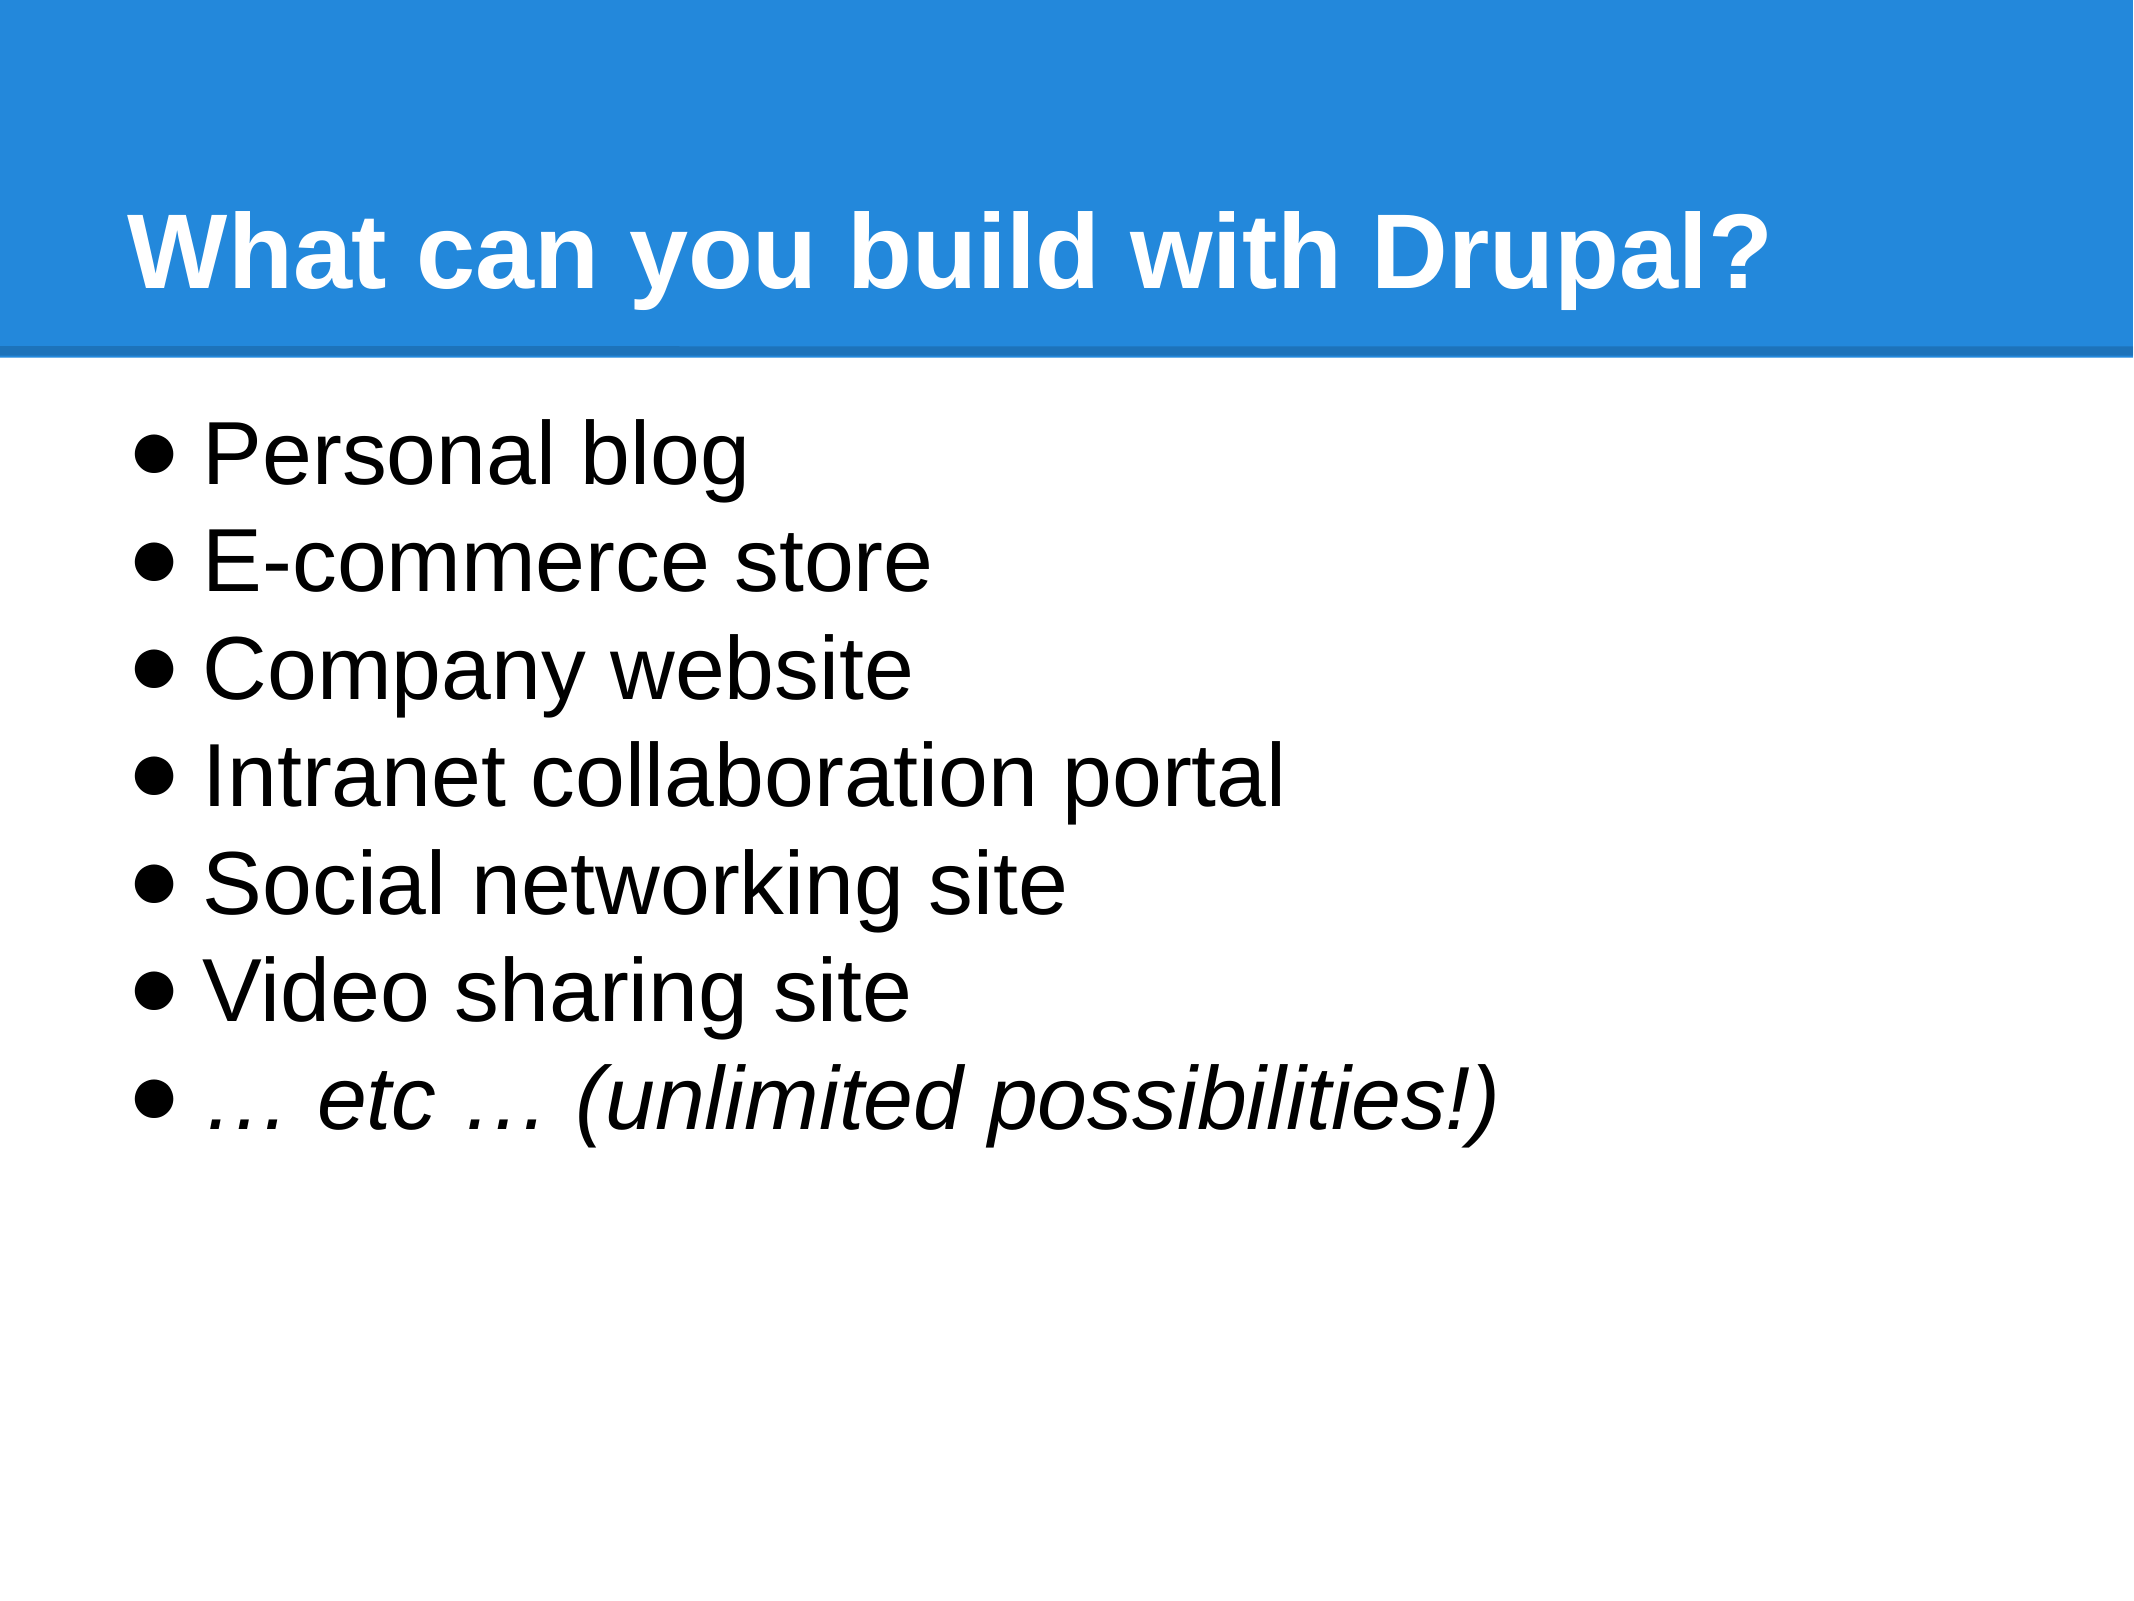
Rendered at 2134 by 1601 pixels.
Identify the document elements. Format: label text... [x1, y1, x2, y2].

list Personal blog E-commerce store Company website Intranet collaboration portal Social networking site Video sharing site … etc … (unlimited possibilities!) [106, 373, 2027, 1533]
title What can you build with Drupal? [106, 64, 2027, 331]
